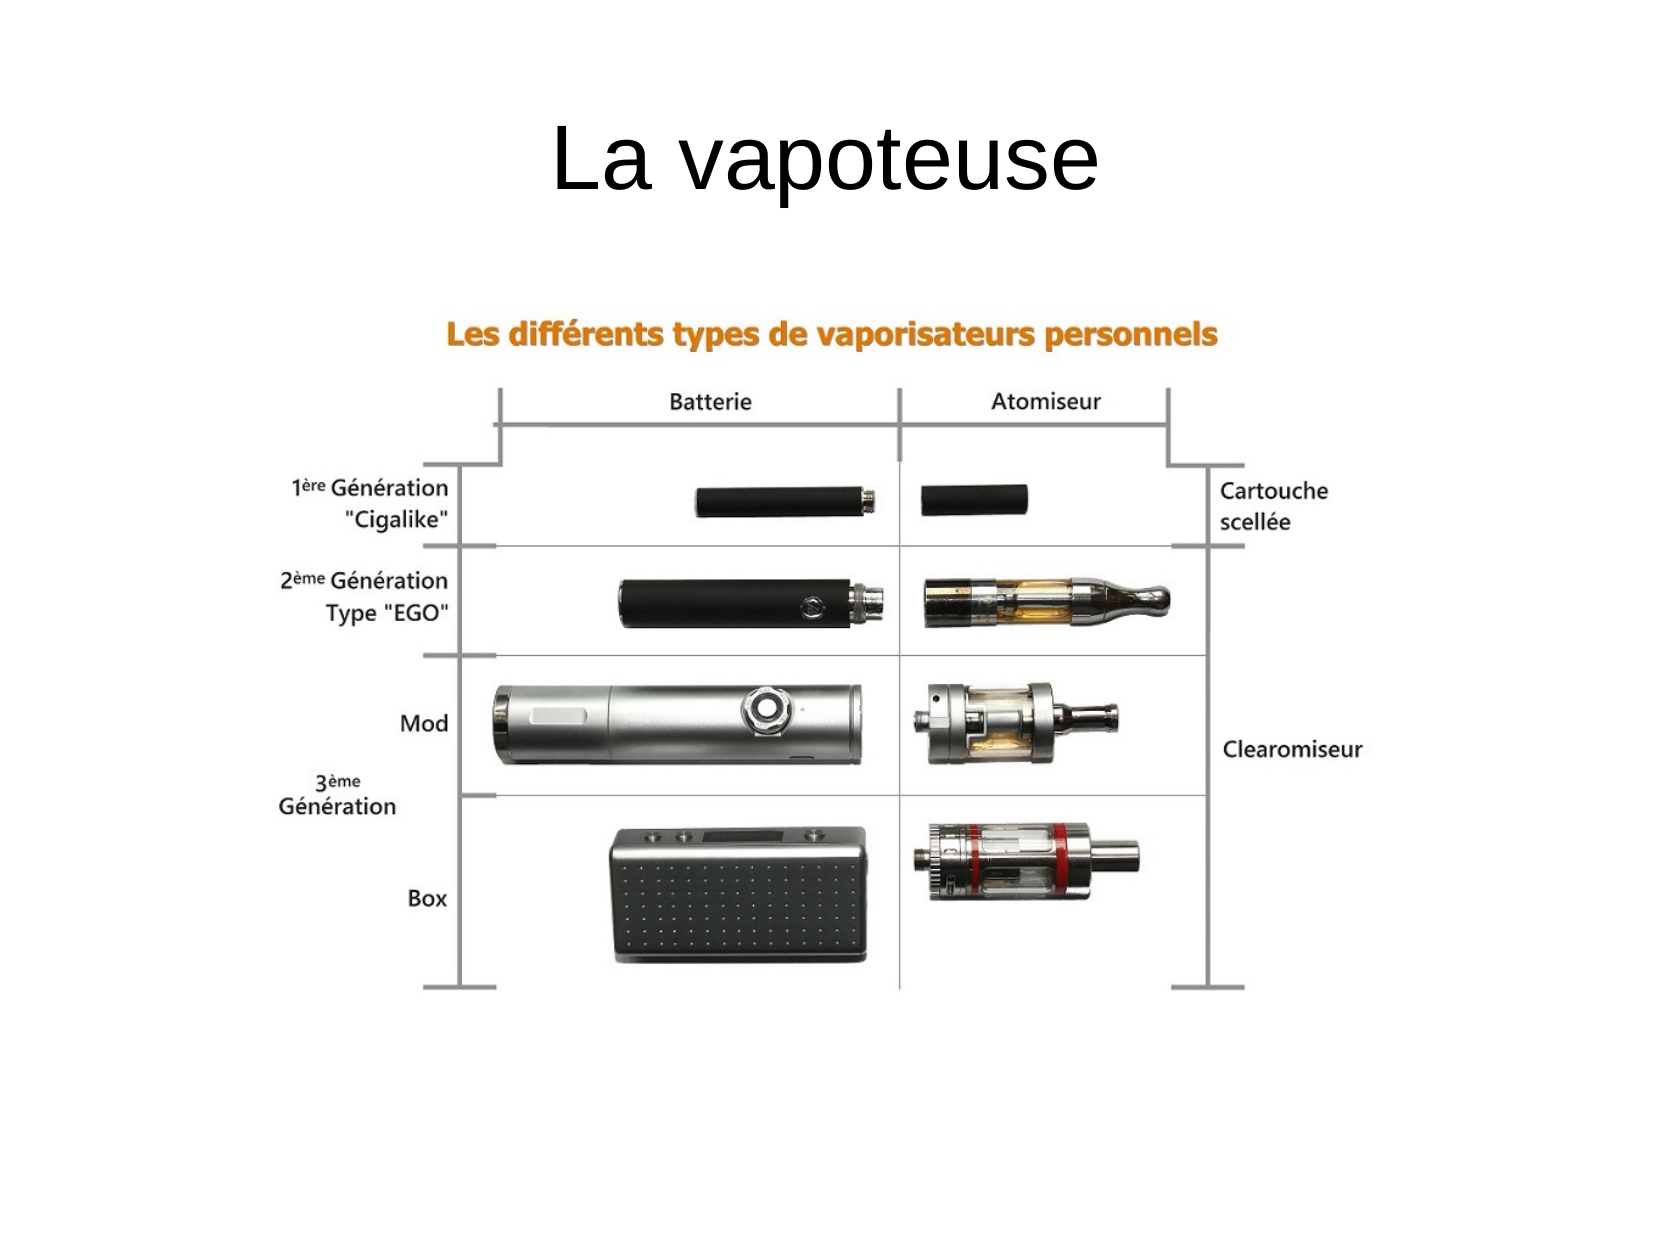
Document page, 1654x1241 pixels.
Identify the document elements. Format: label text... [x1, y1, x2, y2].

text_box La vapoteuse [82, 49, 1571, 256]
picture [260, 290, 1392, 1009]
